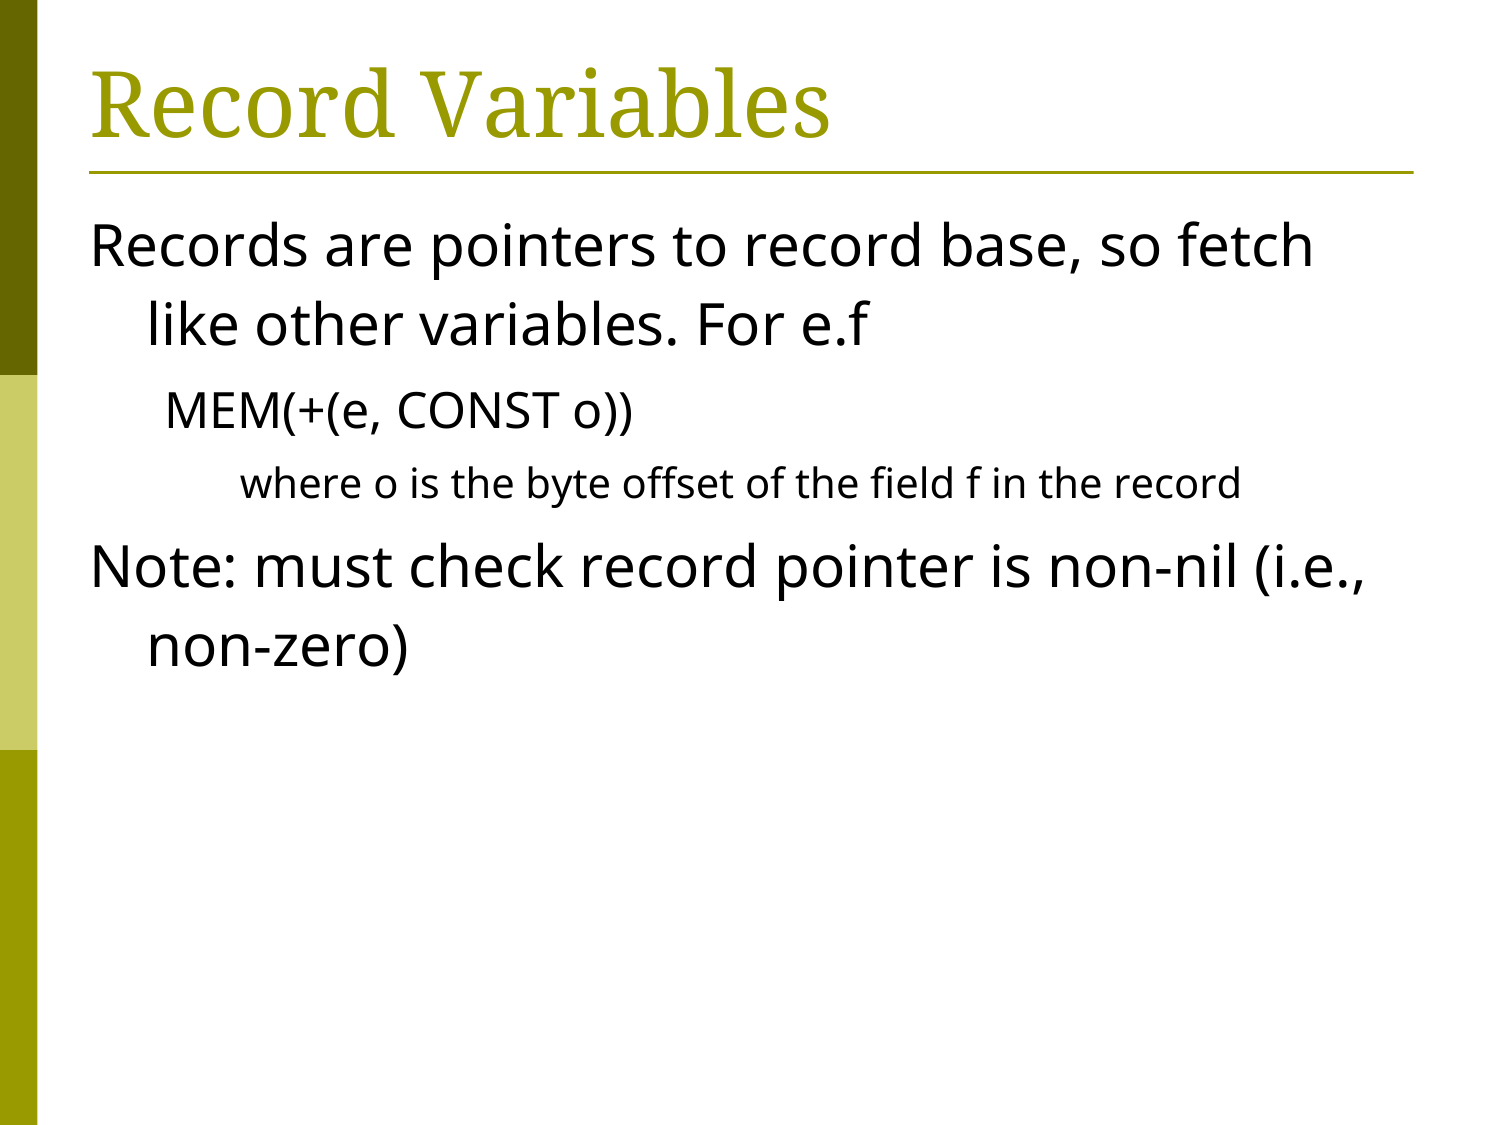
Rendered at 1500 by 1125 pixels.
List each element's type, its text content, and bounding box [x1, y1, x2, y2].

title Record Variables [75, 45, 1426, 173]
list Records are pointers to record base, so fetch like other variables. For e.f MEM(+(e, CONST o)) where o is the byte offset of the field f in the record Note: must check record pointer is non-nil (i.e., non-zero) [75, 196, 1426, 1006]
